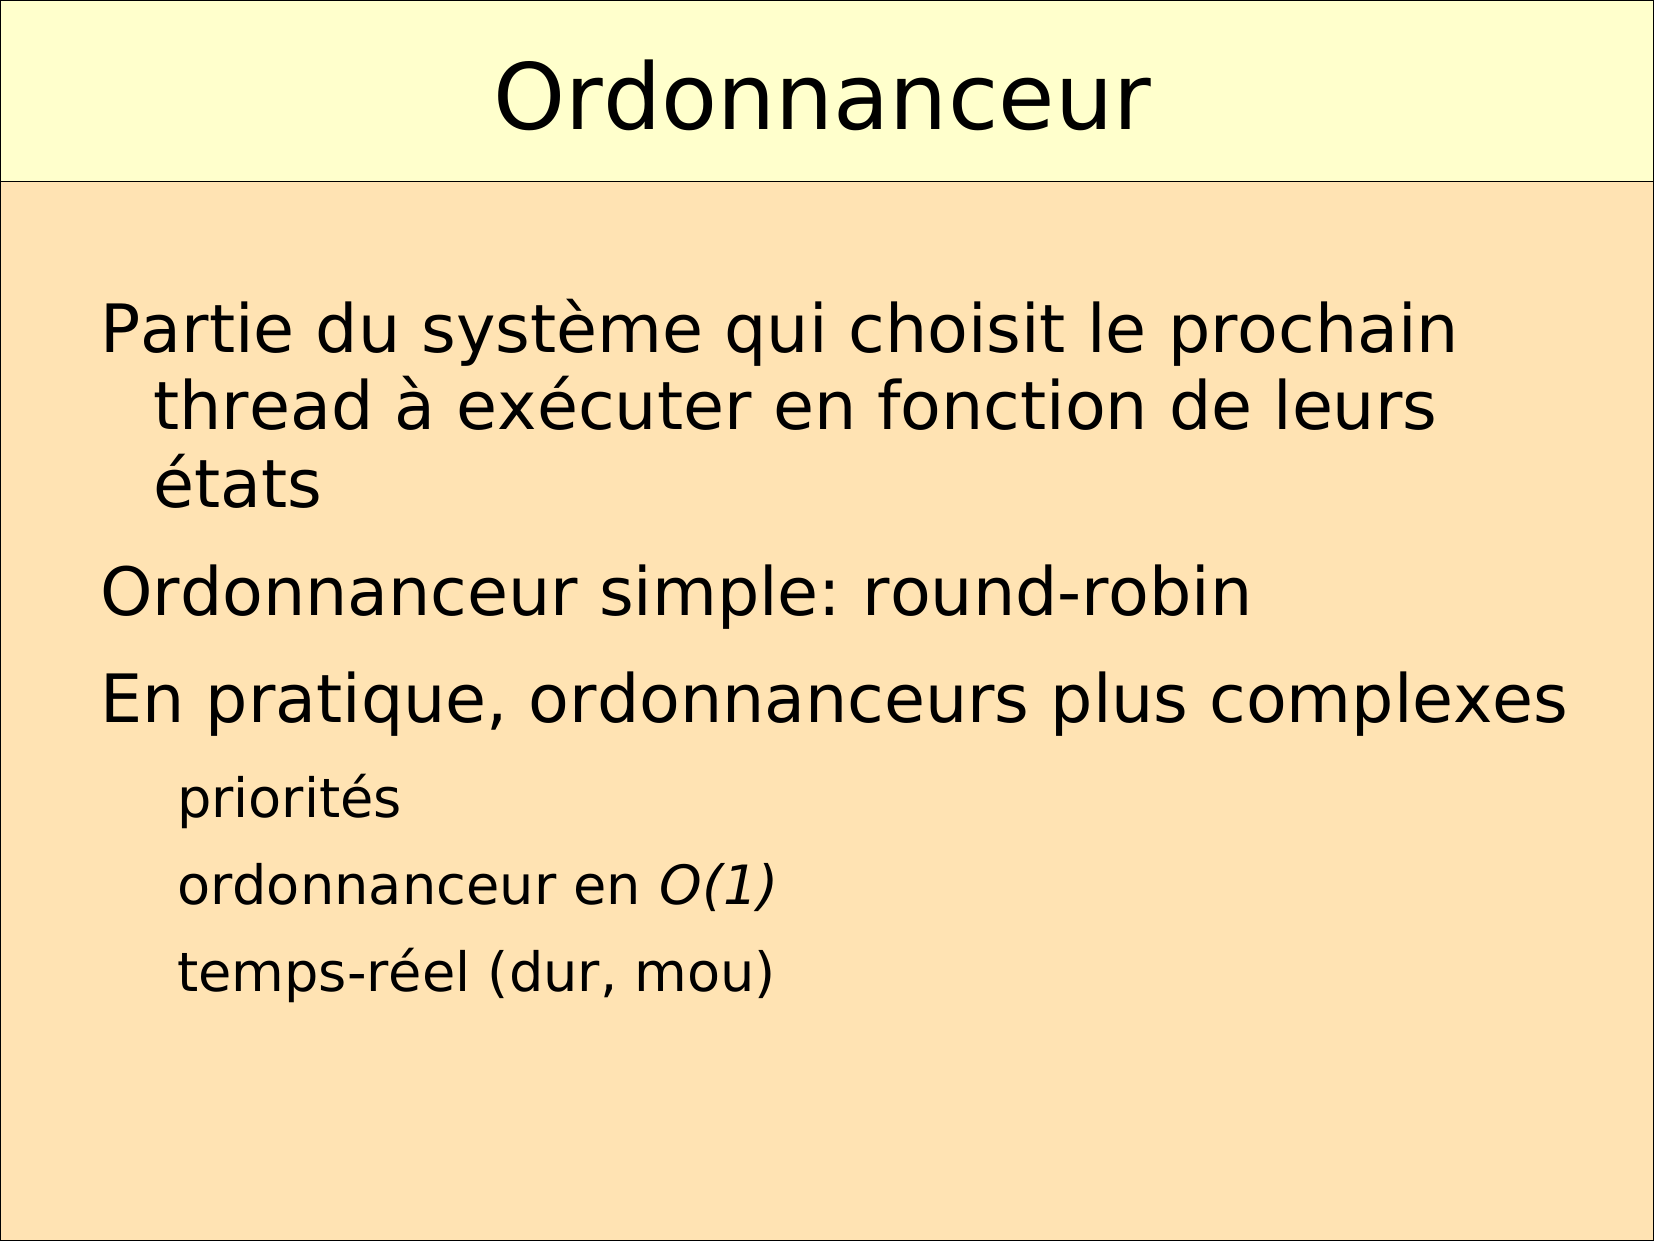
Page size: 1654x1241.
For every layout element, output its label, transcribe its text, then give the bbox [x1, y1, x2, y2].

list Partie du système qui choisit le prochain thread à exécuter en fonction de leurs états Ordonnanceur simple: round-robin En pratique, ordonnanceurs plus complexes priorités ordonnanceur en O(1) temps-réel (dur, mou) [82, 290, 1571, 1109]
title Ordonnanceur [114, 38, 1531, 158]
